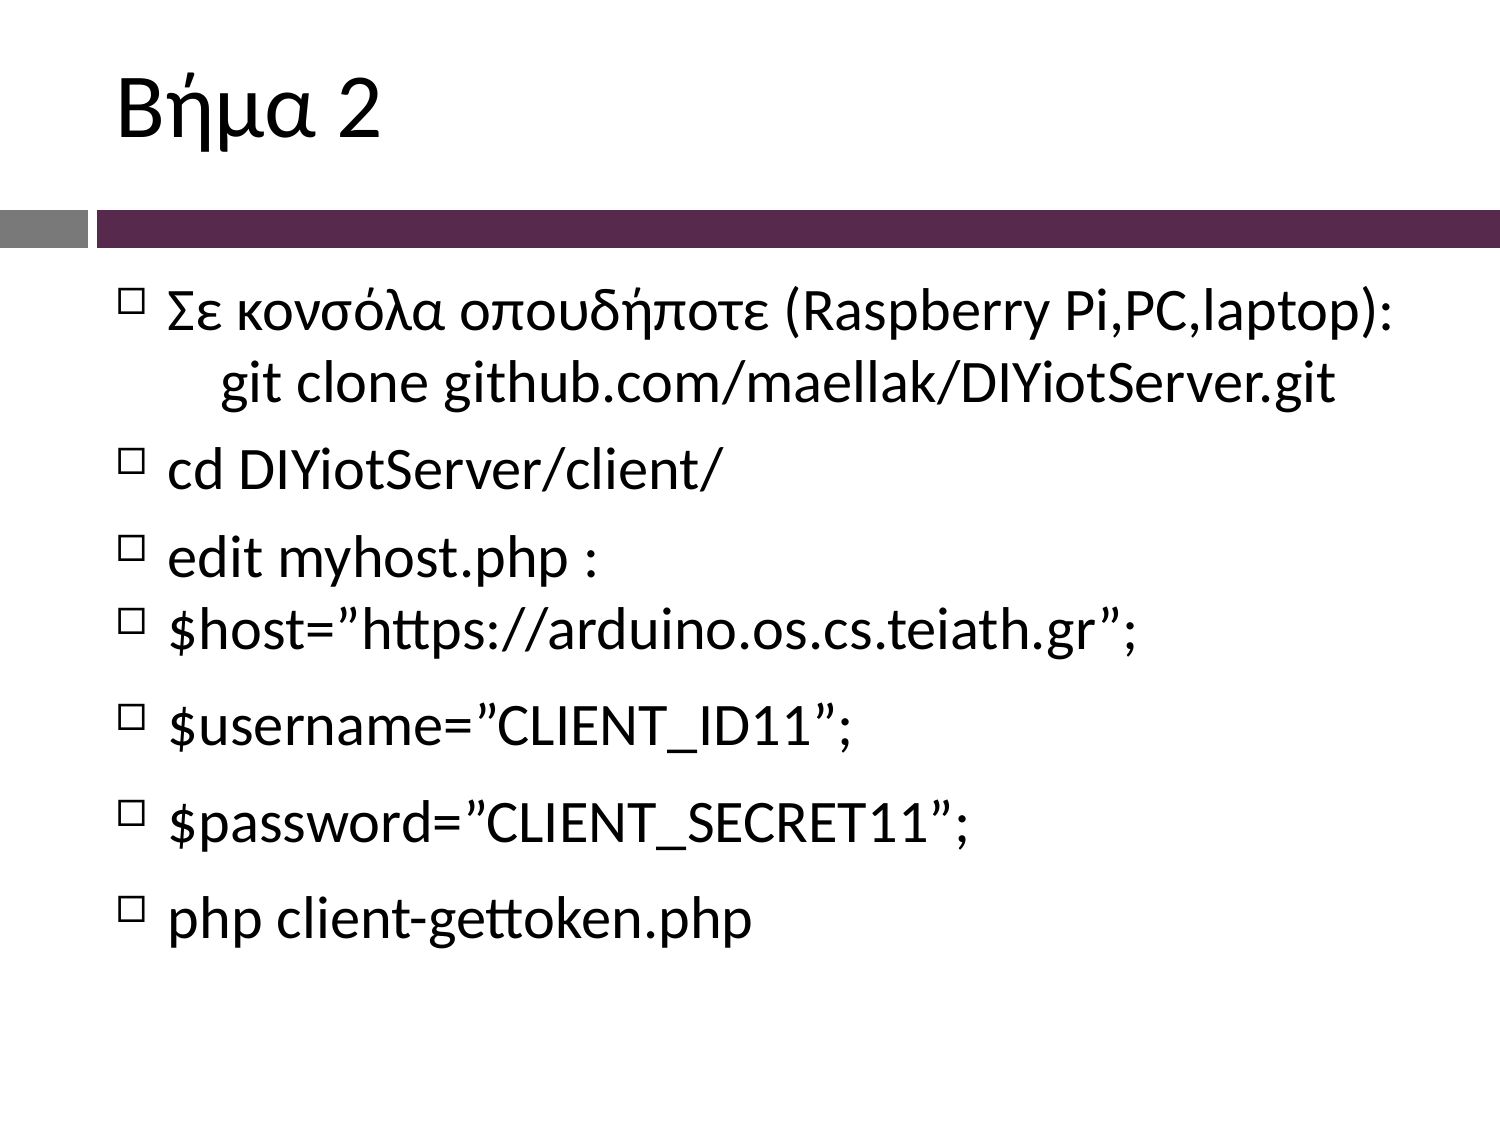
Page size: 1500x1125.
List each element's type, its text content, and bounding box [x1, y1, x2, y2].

title Bήμα 2 [100, 19, 1438, 182]
list Σε κονσόλα οπουδήποτε (Raspberry Pi,PC,laptop): git clone github.com/maellak/DIYiotServer.git cd DIYiotServer/client/ edit myhost.php : $host=”https://arduino.os.cs.teiath.gr”; $username=”CLIENT_ID11”; $password=”CLIENT_SECRET11”; php client-gettoken.php [100, 262, 1438, 1000]
